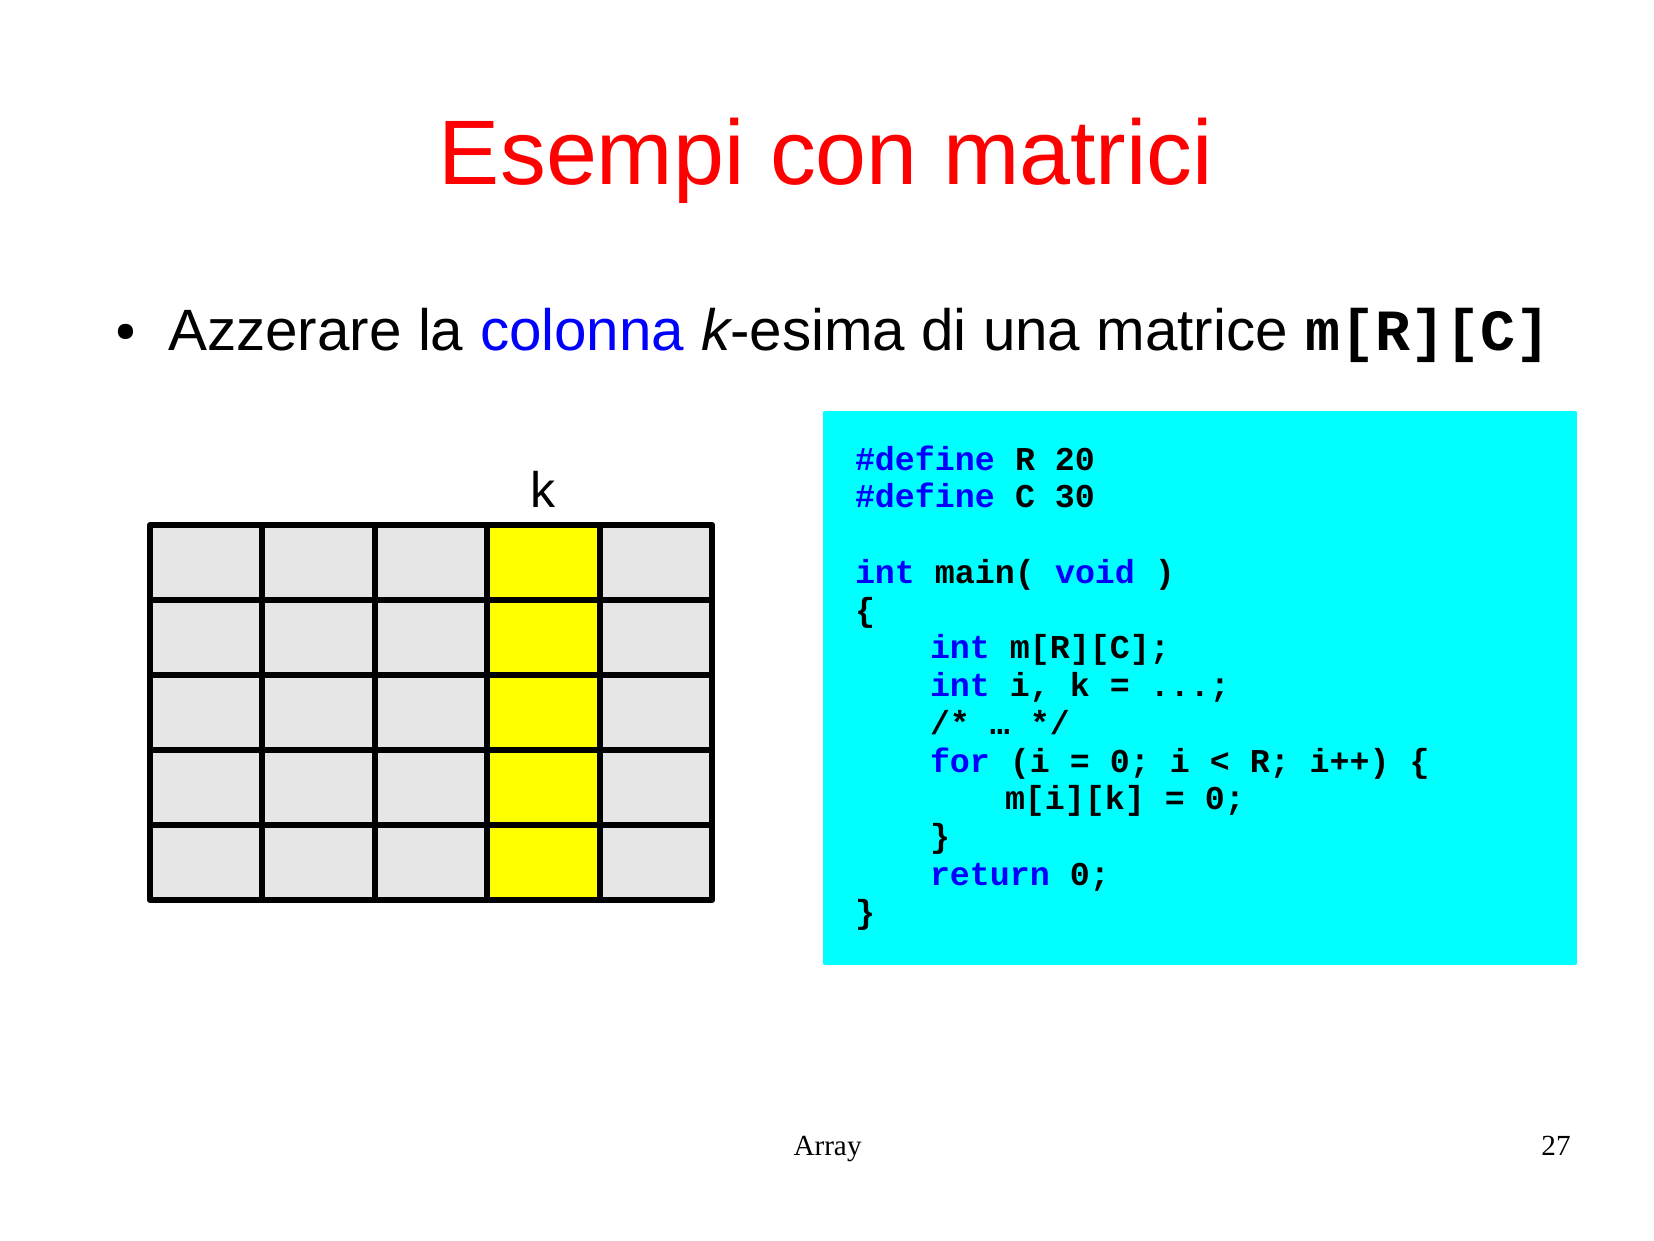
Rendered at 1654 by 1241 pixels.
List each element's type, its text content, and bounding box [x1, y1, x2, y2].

title Esempi con matrici [82, 49, 1571, 257]
text_box #define R 20 #define C 30 int main( void ) { int m[R][C]; int i, k = ...; /* … */ for (i = 0; i < R; i++) { m[i][k] = 0; } return 0; } [825, 412, 1576, 964]
list Azzerare la colonna k-esima di una matrice m[R][C] [82, 290, 1571, 1109]
text_box [149, 525, 713, 901]
text_box k [530, 462, 557, 520]
